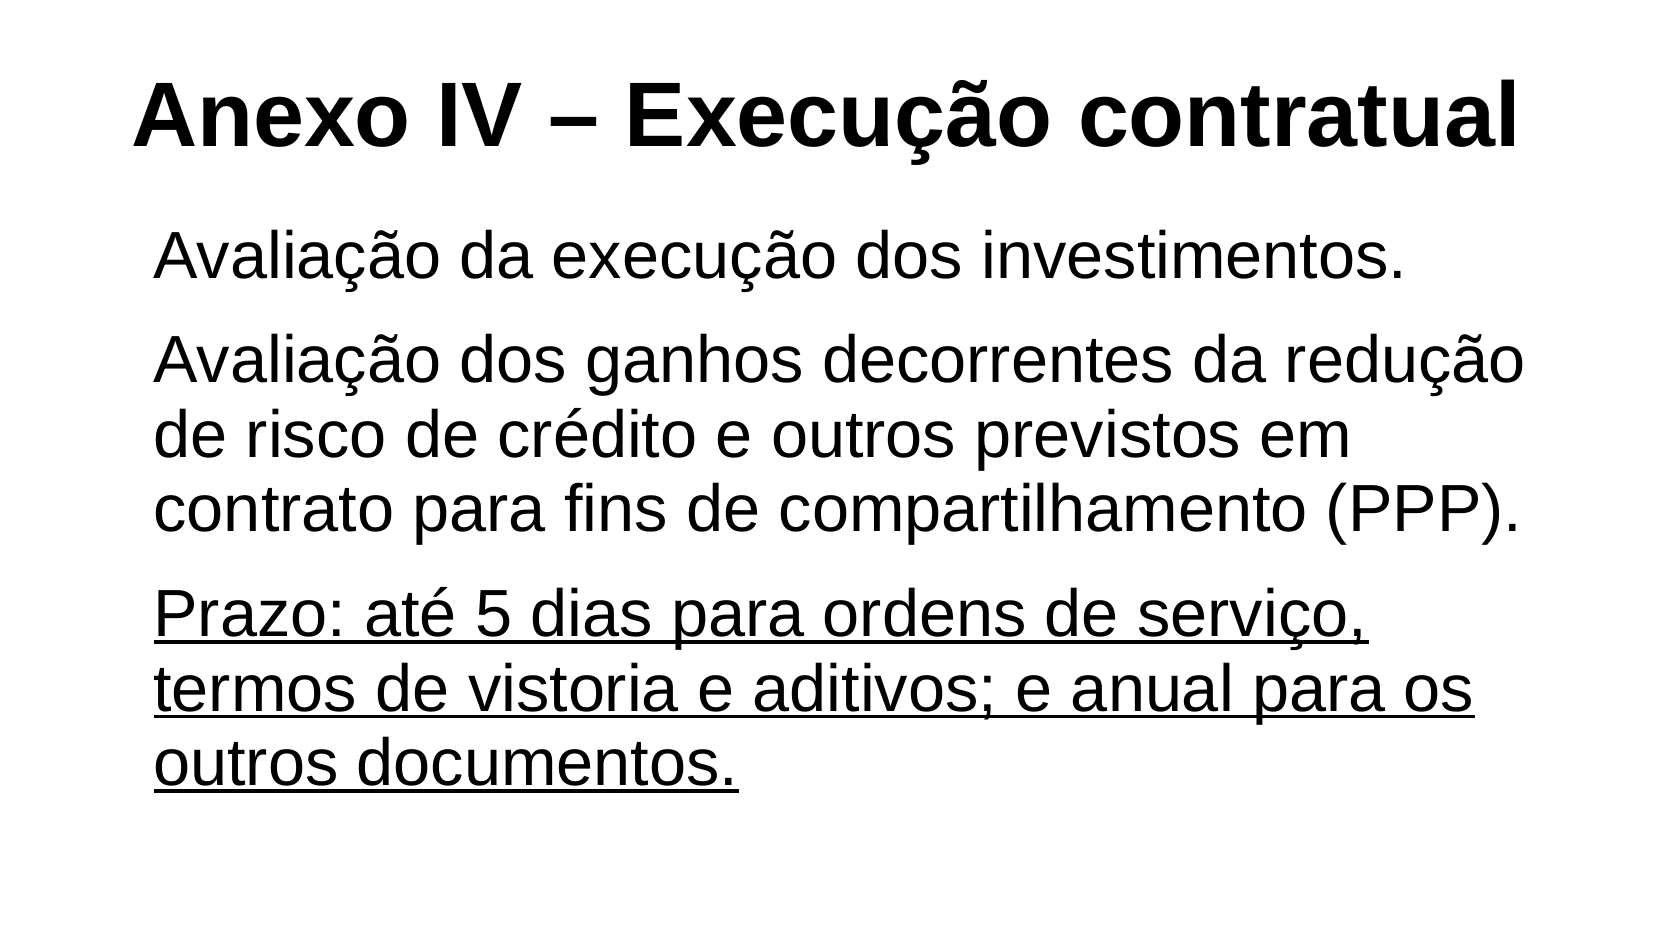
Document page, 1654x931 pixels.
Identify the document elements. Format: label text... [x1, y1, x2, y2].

title Anexo IV – Execução contratual [82, 37, 1571, 193]
list Avaliação da execução dos investimentos. Avaliação dos ganhos decorrentes da redução de risco de crédito e outros previstos em contrato para fins de compartilhamento (PPP). Prazo: até 5 dias para ordens de serviço, termos de vistoria e aditivos; e anual para os outros documentos. [82, 217, 1571, 898]
